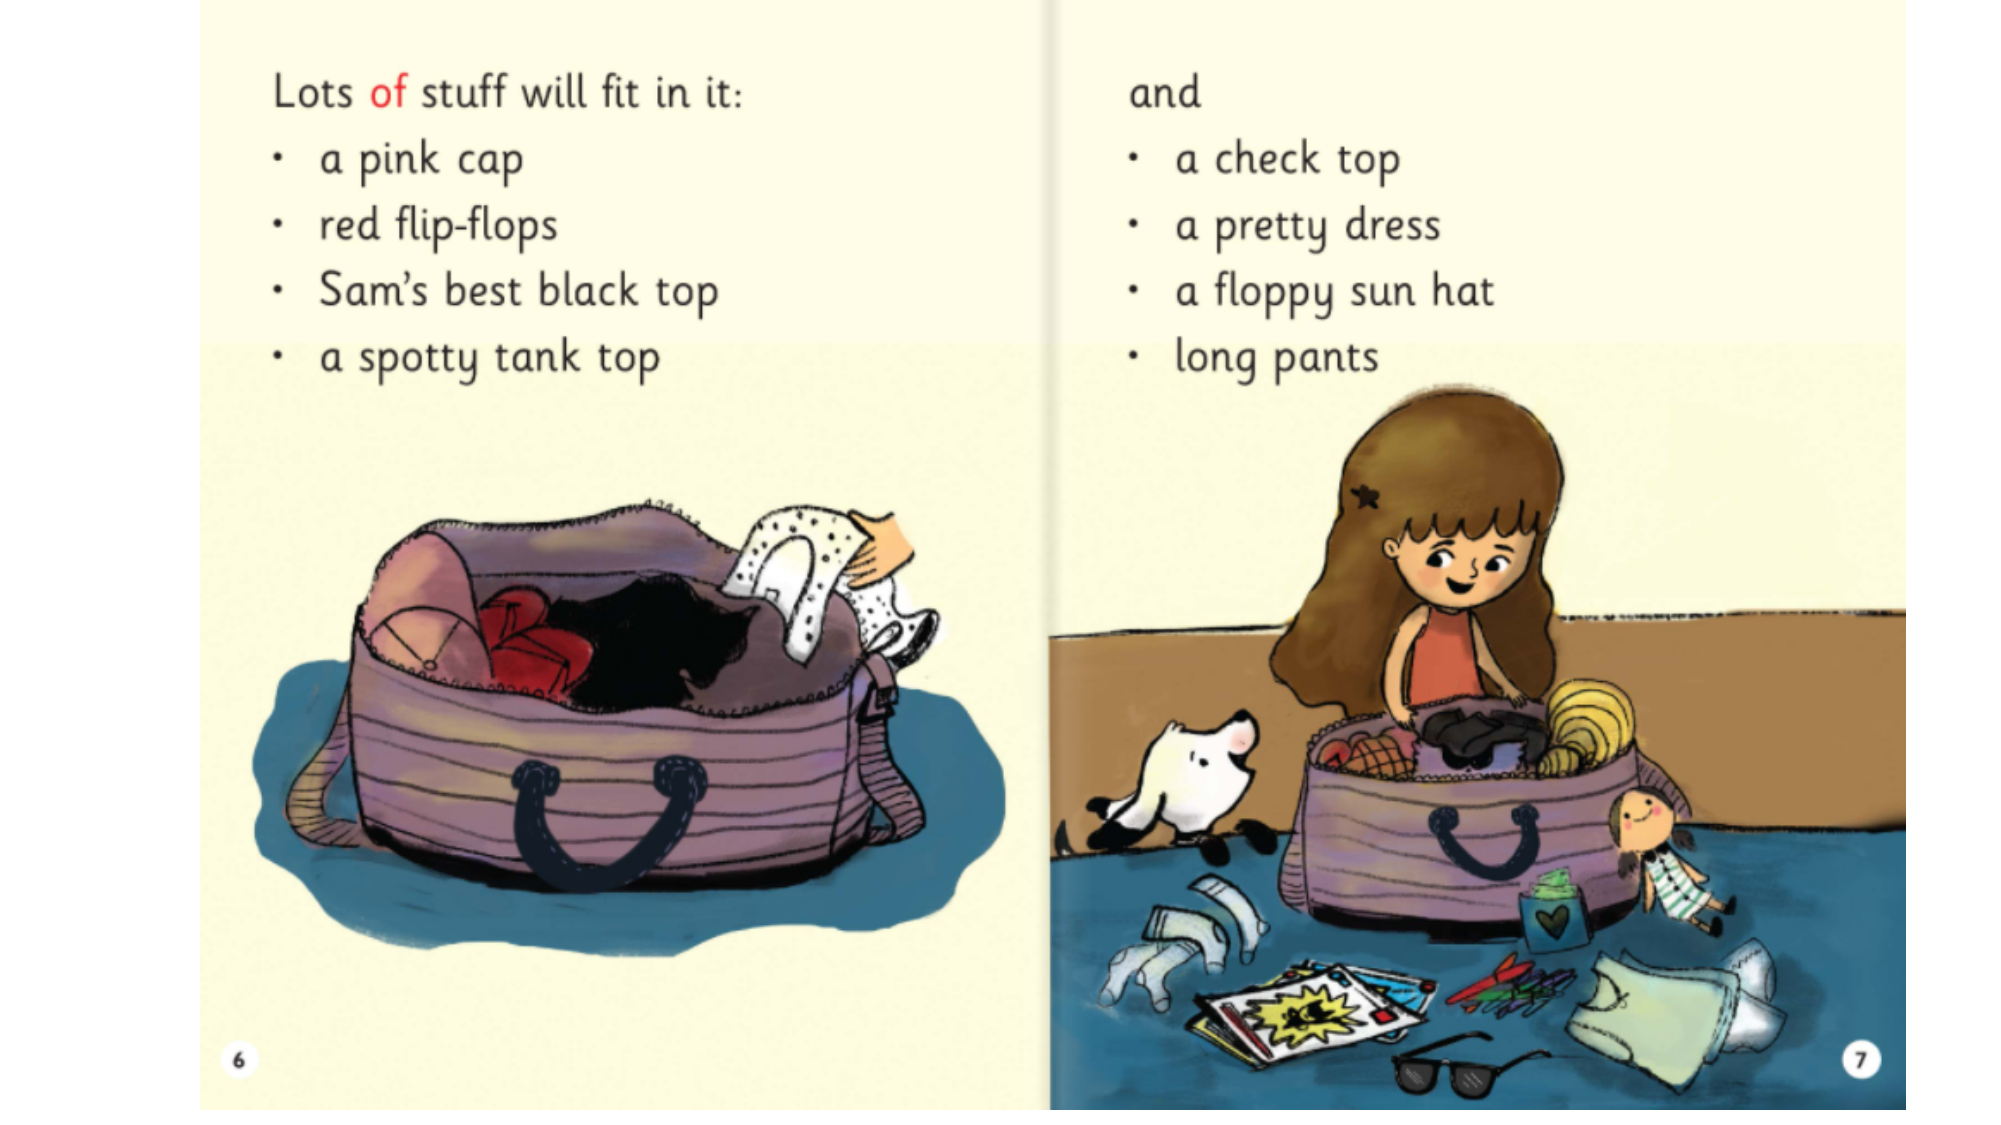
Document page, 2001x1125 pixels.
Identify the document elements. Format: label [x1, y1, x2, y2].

picture [200, 0, 1906, 1111]
